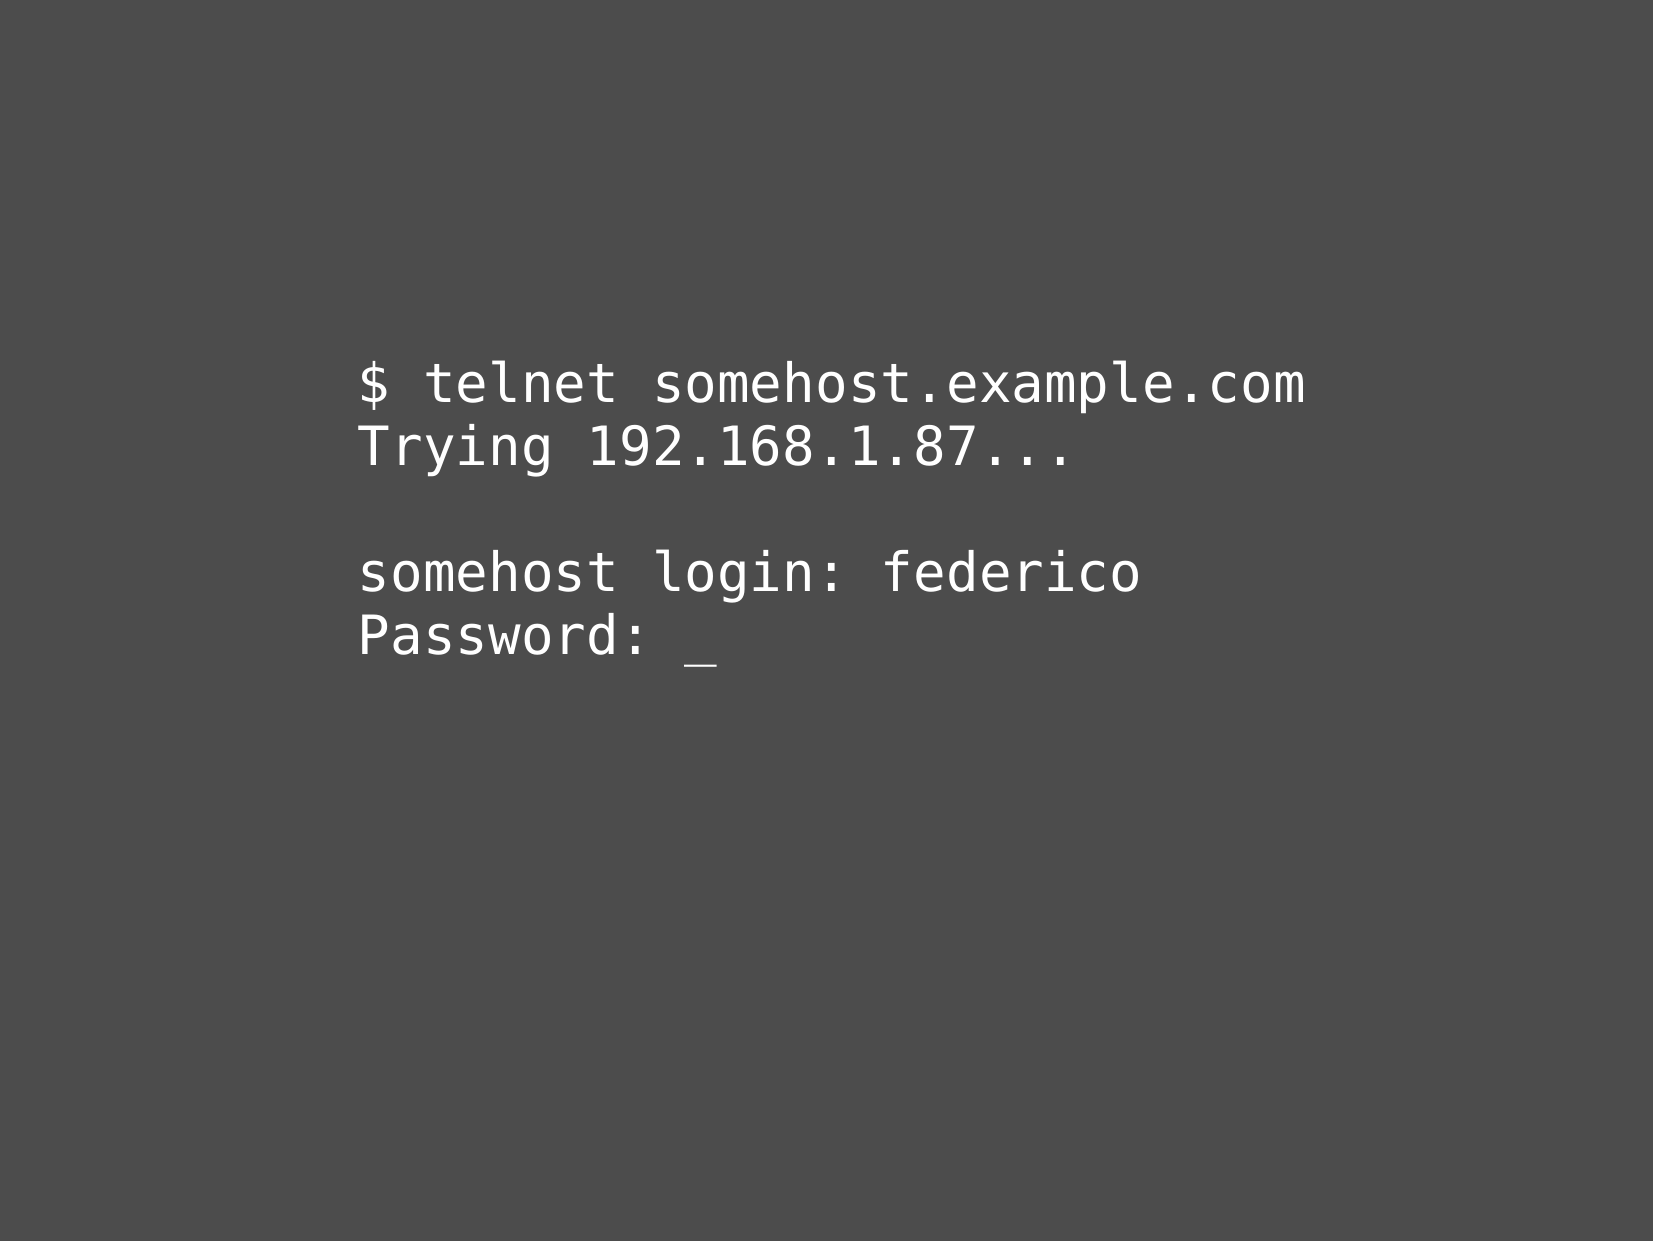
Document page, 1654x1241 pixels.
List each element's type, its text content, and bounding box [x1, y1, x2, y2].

text_box $ telnet somehost.example.com Trying 192.168.1.87... somehost login: federico Password: _ [342, 345, 1463, 738]
